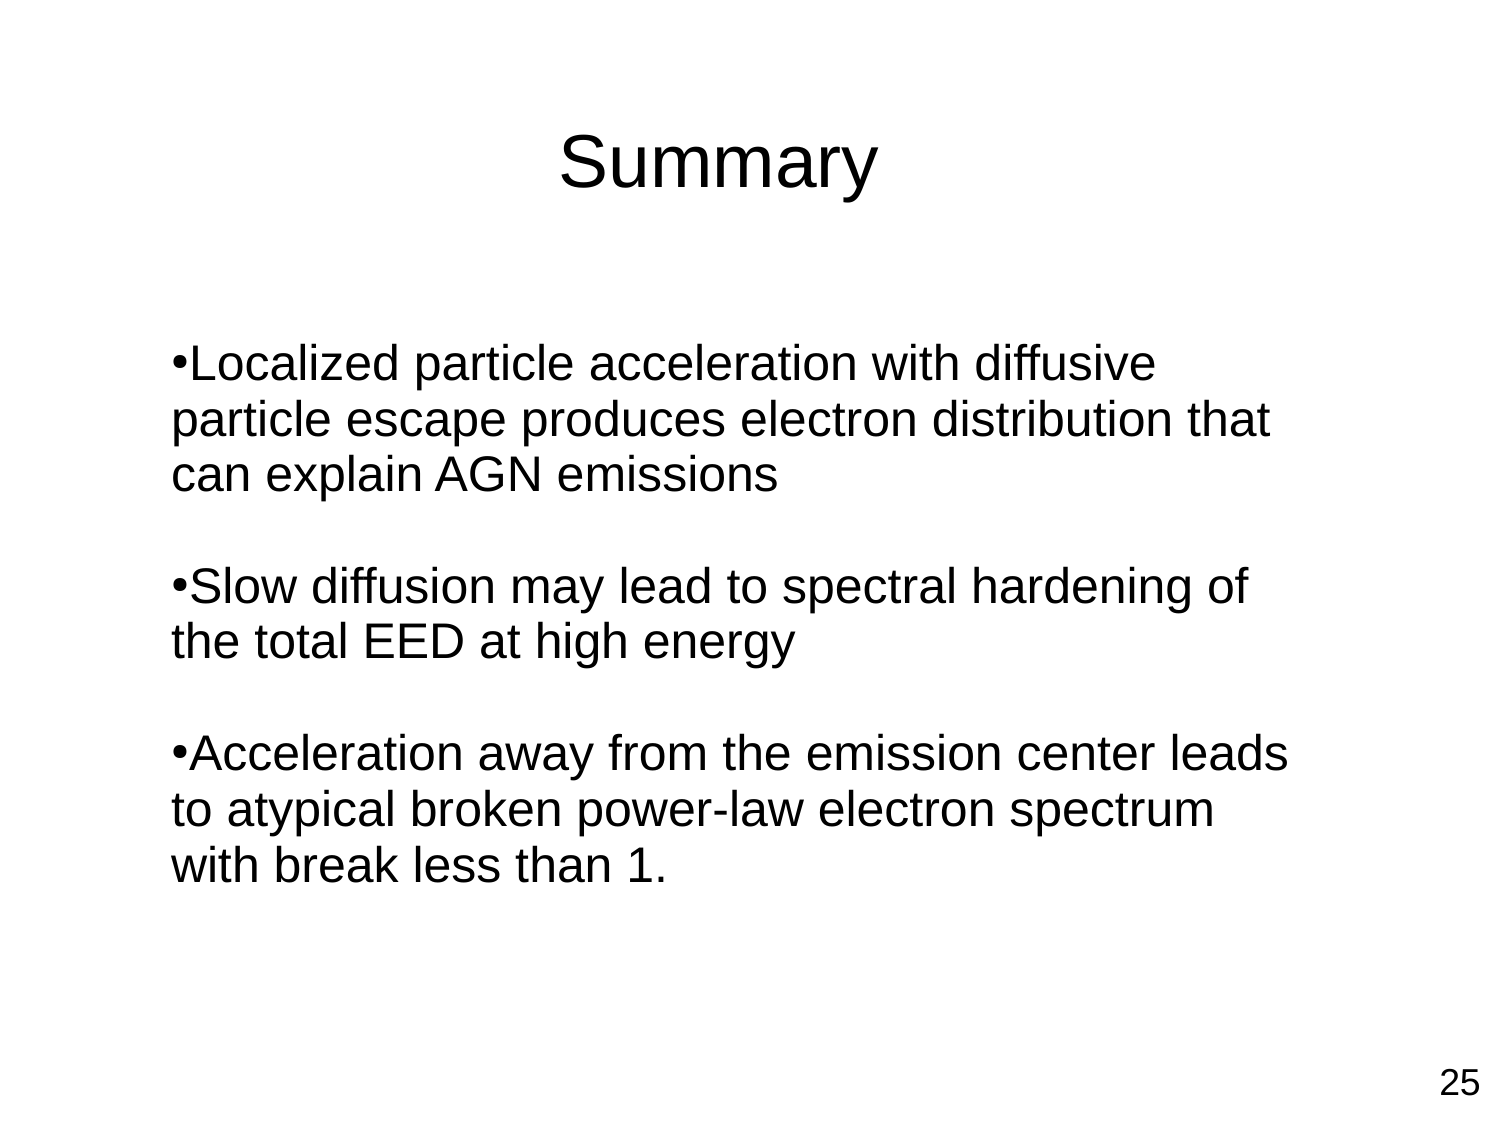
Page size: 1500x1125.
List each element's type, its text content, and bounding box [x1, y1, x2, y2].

text_box Summary [543, 112, 895, 212]
text_box Localized particle acceleration with diffusive particle escape produces electron distribution that can explain AGN emissions Slow diffusion may lead to spectral hardening of the total EED at high energy Acceleration away from the emission center leads to atypical broken power-law electron spectrum with break less than 1. [156, 327, 1313, 901]
text_box <number> [1359, 1054, 1500, 1125]
